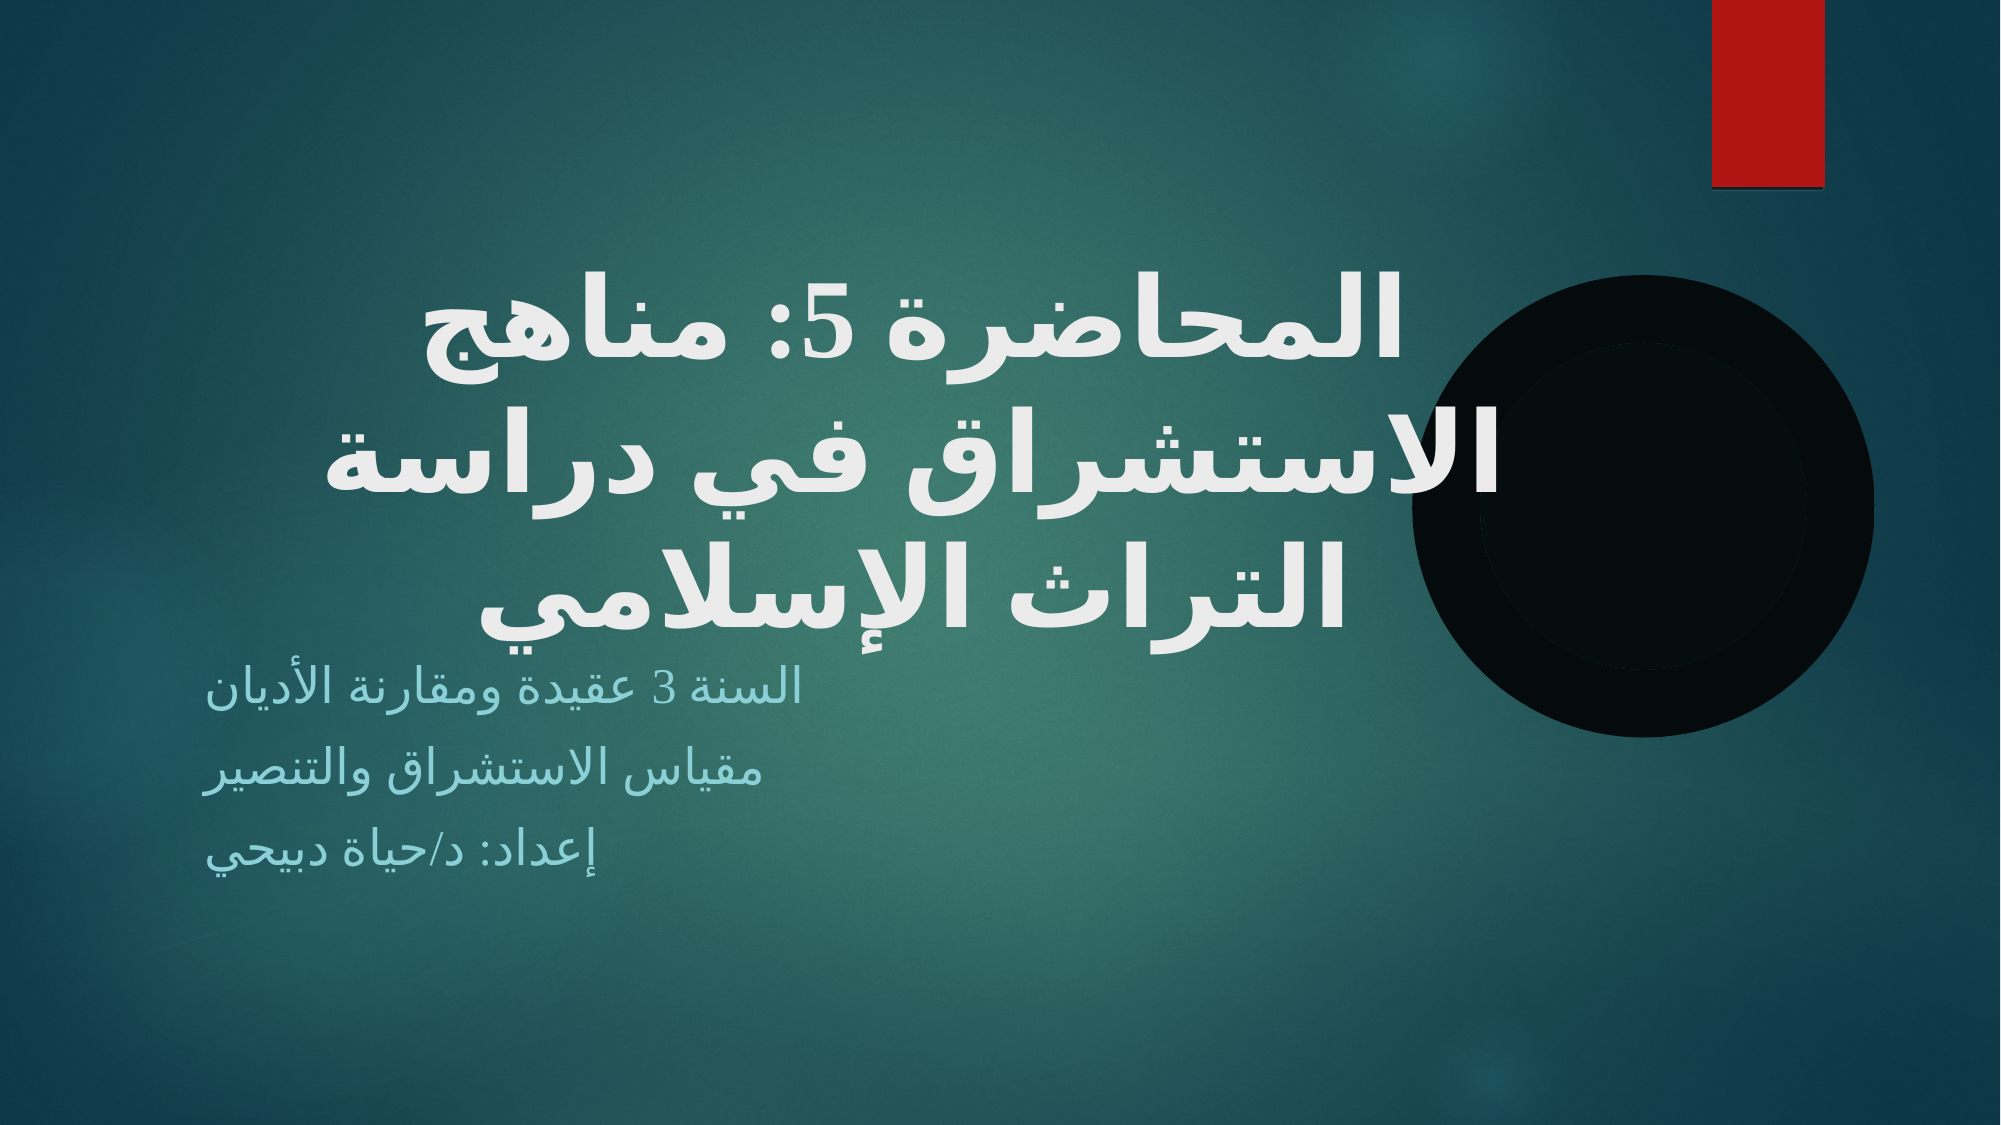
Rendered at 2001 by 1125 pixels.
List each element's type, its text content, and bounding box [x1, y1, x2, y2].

subtitle السنة 3 عقيدة ومقارنة الأديان مقياس الاستشراق والتنصير إعداد: د/حياة دبيحي [189, 646, 1638, 925]
title المحاضرة 5: مناهج الاستشراق في دراسة التراث الإسلامي [189, 237, 1638, 560]
